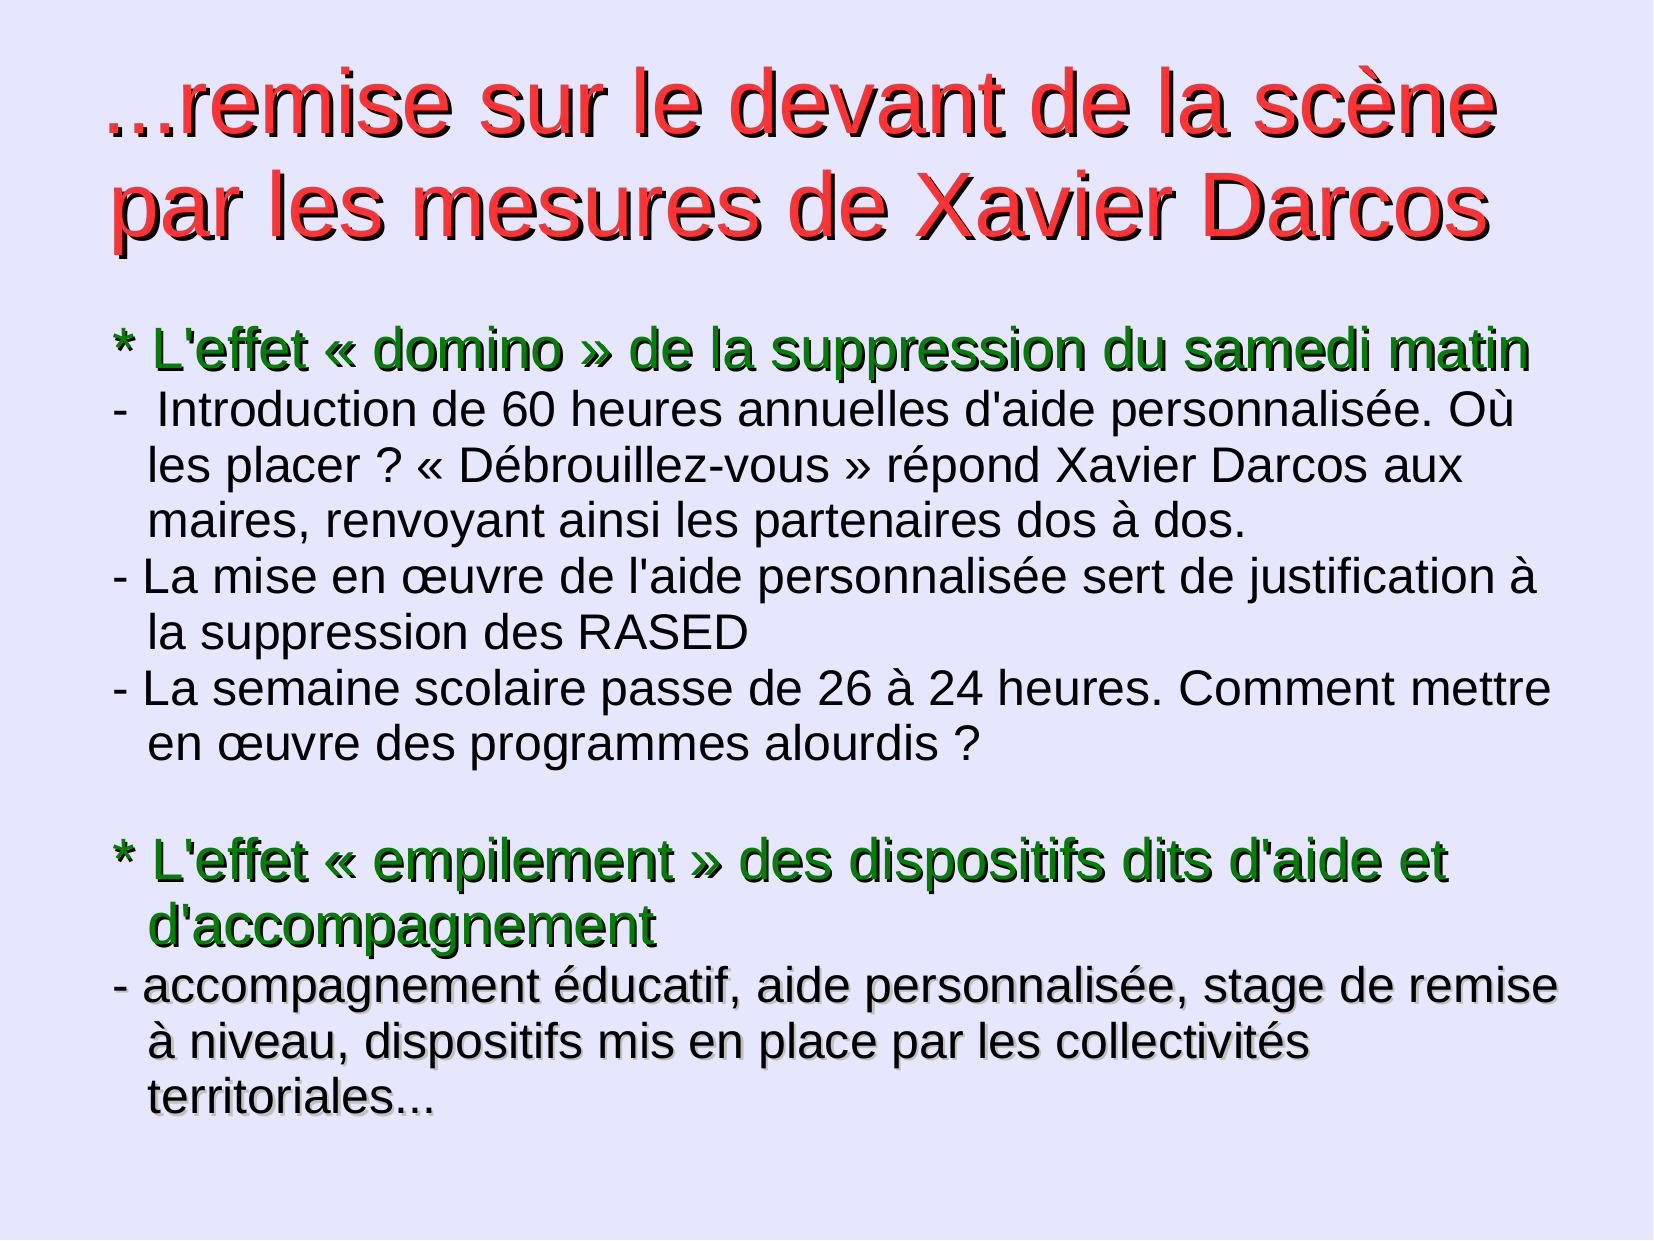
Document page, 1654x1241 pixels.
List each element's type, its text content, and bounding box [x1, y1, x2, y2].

subtitle * L'effet « domino » de la suppression du samedi matin - Introduction de 60 heures annuelles d'aide personnalisée. Où les placer ? « Débrouillez-vous » répond Xavier Darcos aux maires, renvoyant ainsi les partenaires dos à dos. - La mise en œuvre de l'aide personnalisée sert de justification à la suppression des RASED - La semaine scolaire passe de 26 à 24 heures. Comment mettre en œuvre des programmes alourdis ? * L'effet « empilement » des dispositifs dits d'aide et d'accompagnement - accompagnement éducatif, aide personnalisée, stage de remise à niveau, dispositifs mis en place par les collectivités territoriales... [76, 316, 1565, 1125]
title ...remise sur le devant de la scène par les mesures de Xavier Darcos [29, 50, 1571, 256]
